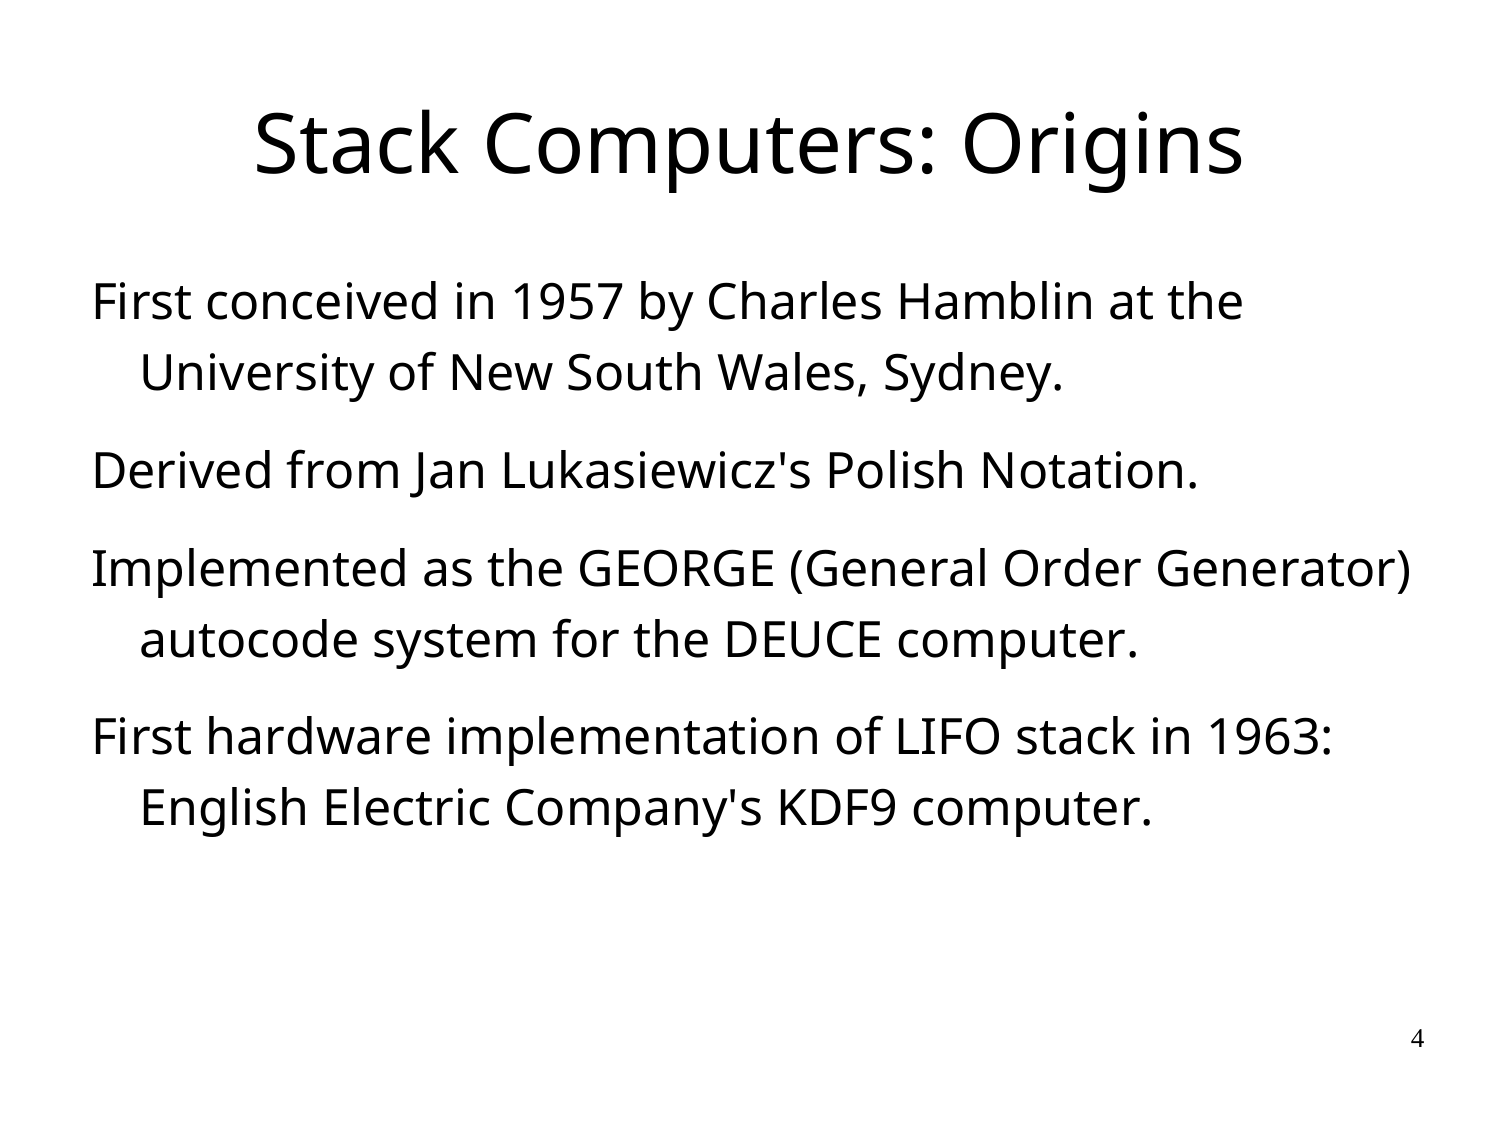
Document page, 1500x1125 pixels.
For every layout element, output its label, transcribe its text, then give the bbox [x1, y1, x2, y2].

list First conceived in 1957 by Charles Hamblin at the University of New South Wales, Sydney. Derived from Jan Lukasiewicz's Polish Notation. Implemented as the GEORGE (General Order Generator) autocode system for the DEUCE computer. First hardware implementation of LIFO stack in 1963: English Electric Company's KDF9 computer. [75, 263, 1426, 843]
title Stack Computers: Origins [75, 86, 1426, 191]
